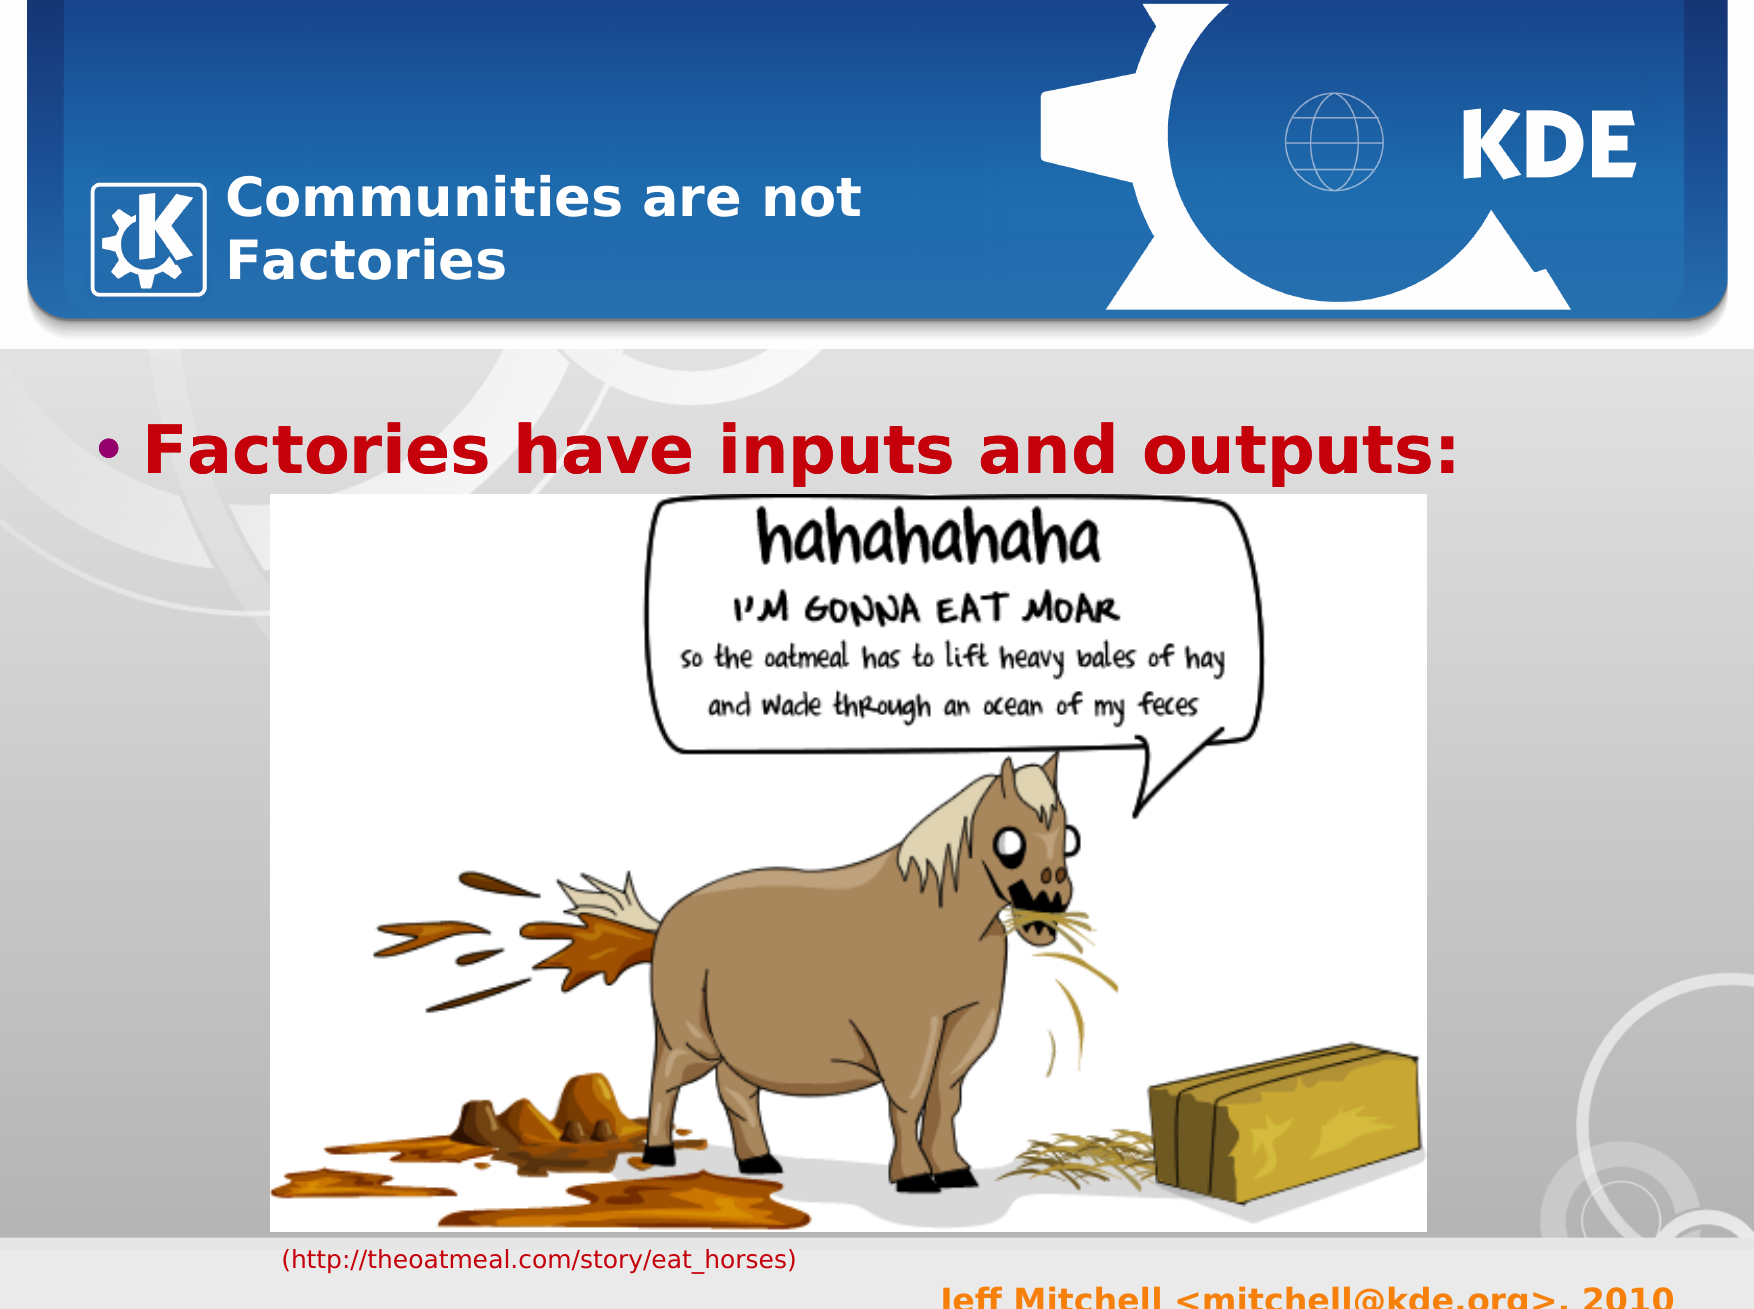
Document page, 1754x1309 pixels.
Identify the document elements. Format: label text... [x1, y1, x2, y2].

picture [0, 0, 1754, 1237]
list Factories have inputs and outputs: [71, 411, 1651, 1148]
list (http://theoatmeal.com/story/eat_horses) [210, 1245, 840, 1299]
title Communities are not Factories [225, 166, 1126, 293]
